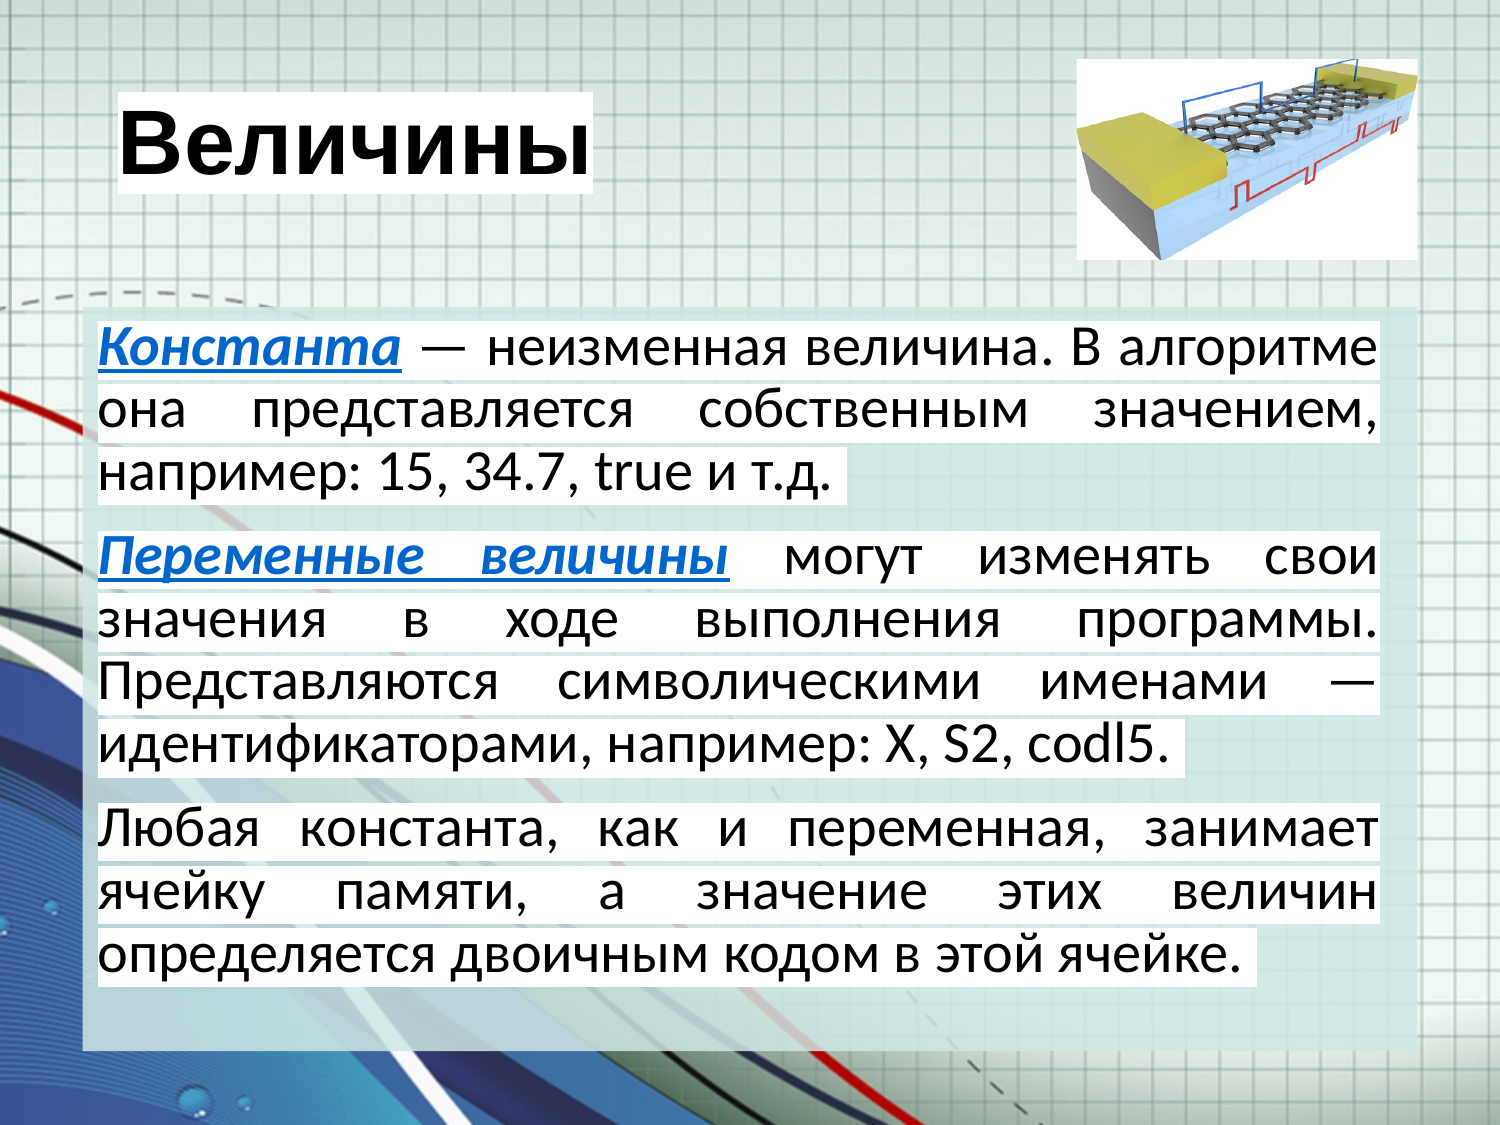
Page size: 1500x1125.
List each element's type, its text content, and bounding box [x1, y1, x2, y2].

title Величины [103, 32, 1397, 258]
list [103, 299, 735, 307]
list Константа — неизменная величина. В алгоритме она представляется собственным значением, например: 15, 34.7, true и т.д. Переменные величины могут изменять свои значения в ходе выполнения программы. Представляются символическими именами — идентификаторами, например: X, S2, codl5. Любая константа, как и переменная, занимает ячейку памяти, а значение этих величин определяется двоичным кодом в этой ячейке. [82, 307, 1418, 1052]
picture [0, 0, 1500, 1125]
